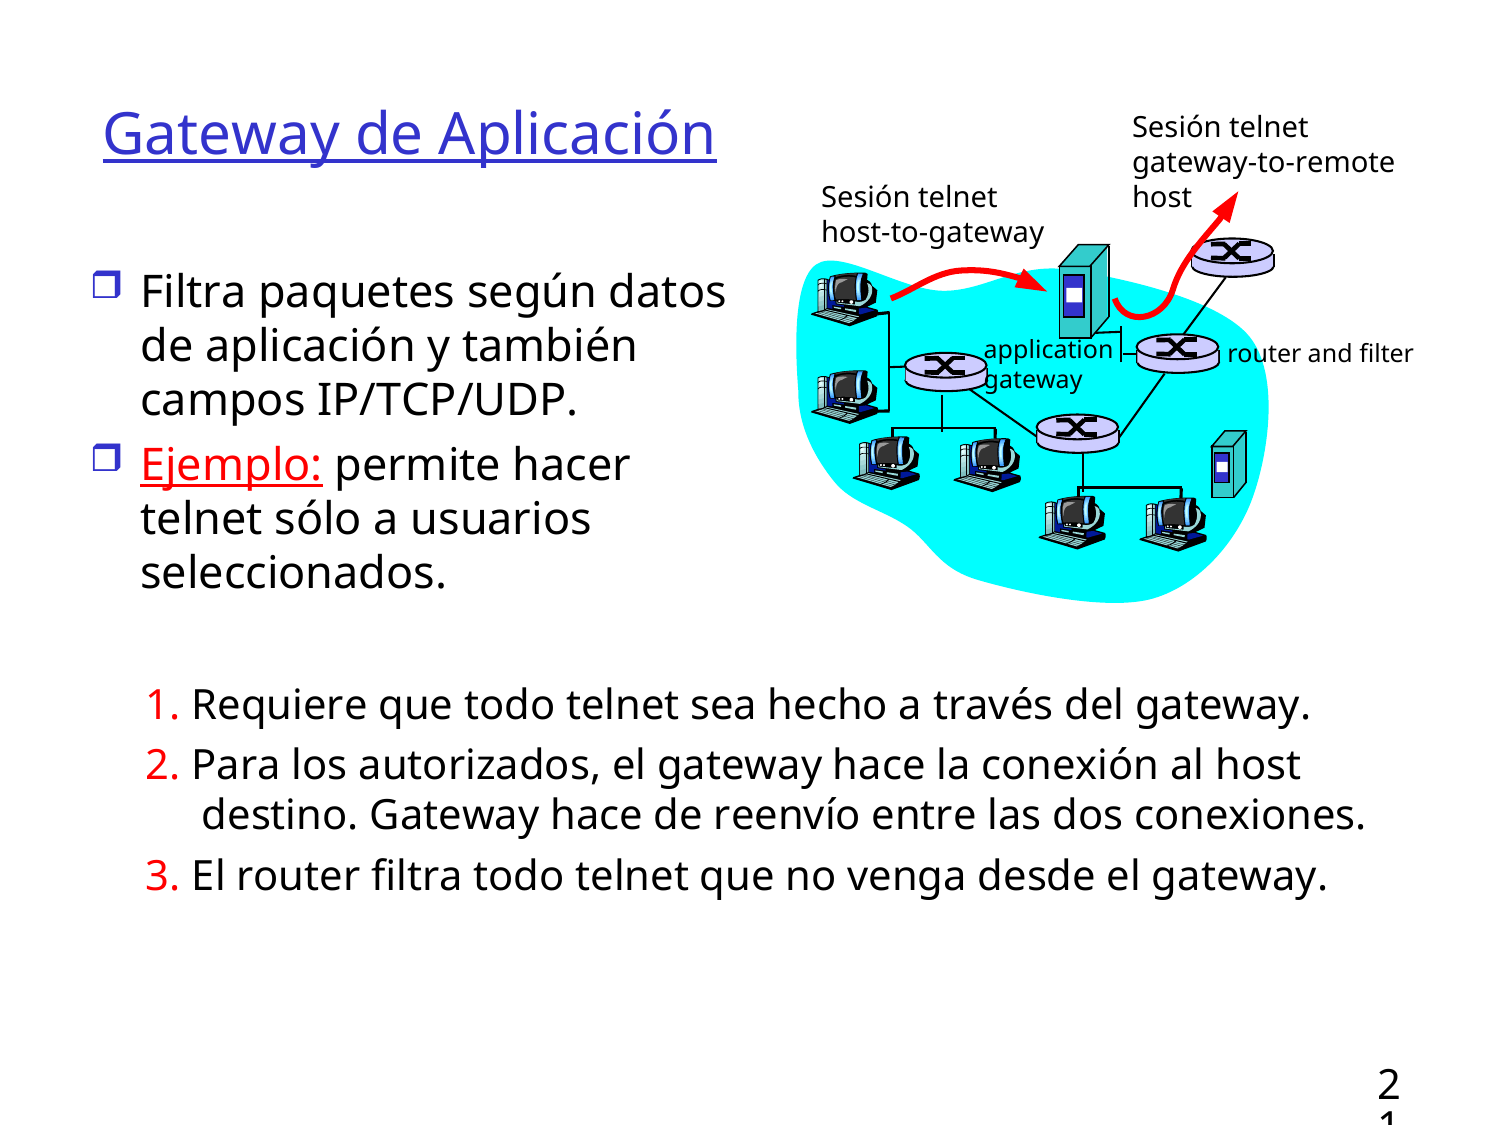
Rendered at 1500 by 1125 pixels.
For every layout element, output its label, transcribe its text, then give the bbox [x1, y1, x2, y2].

picture [1139, 497, 1208, 552]
picture [1038, 495, 1107, 550]
picture [810, 272, 880, 327]
text_box 1. Requiere que todo telnet sea hecho a través del gateway. 2. Para los autorizados, el gateway hace la conexión al host destino. Gateway hace de reenvío entre las dos conexiones. 3. El router filtra todo telnet que no venga desde el gateway. [130, 670, 1385, 997]
text_box application gateway [968, 325, 1129, 402]
text_box [1192, 238, 1274, 277]
text_box Sesión telnet gateway-to-remote host [1117, 100, 1419, 222]
text_box Sesión telnet host-to-gateway [806, 170, 1060, 257]
text_box router and filter [1212, 330, 1430, 376]
picture [953, 437, 1022, 493]
text_box [796, 244, 1269, 603]
picture [852, 435, 921, 491]
picture [810, 369, 880, 424]
list Filtra paquetes según datos de aplicación y también campos IP/TCP/UDP. Ejemplo: permite hacer telnet sólo a usuarios seleccionados. [74, 255, 754, 623]
title Gateway de Aplicación [87, 37, 1363, 225]
